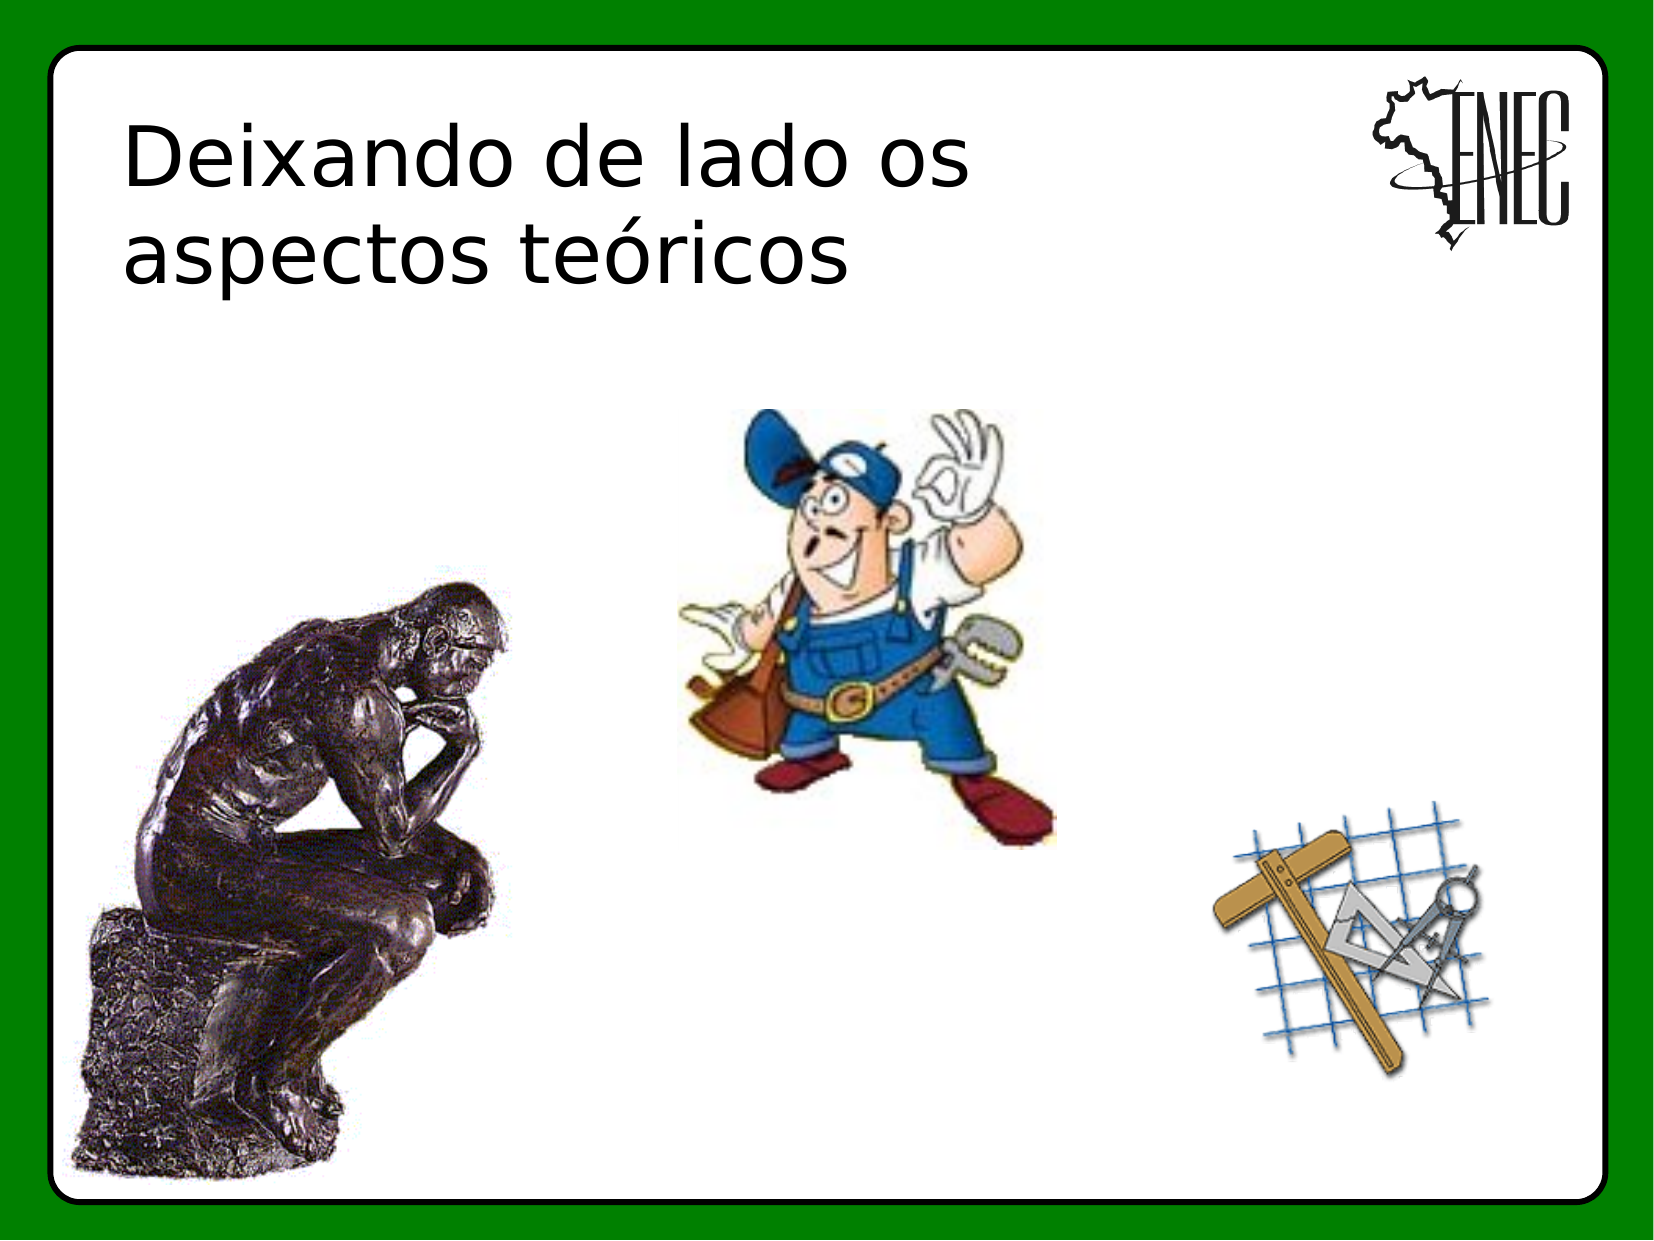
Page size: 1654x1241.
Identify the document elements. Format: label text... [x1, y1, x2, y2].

picture [61, 564, 517, 1185]
picture [1367, 71, 1575, 273]
picture [677, 409, 1057, 850]
title Deixando de lado os aspectos teóricos [121, 102, 1534, 311]
picture [1208, 792, 1500, 1084]
